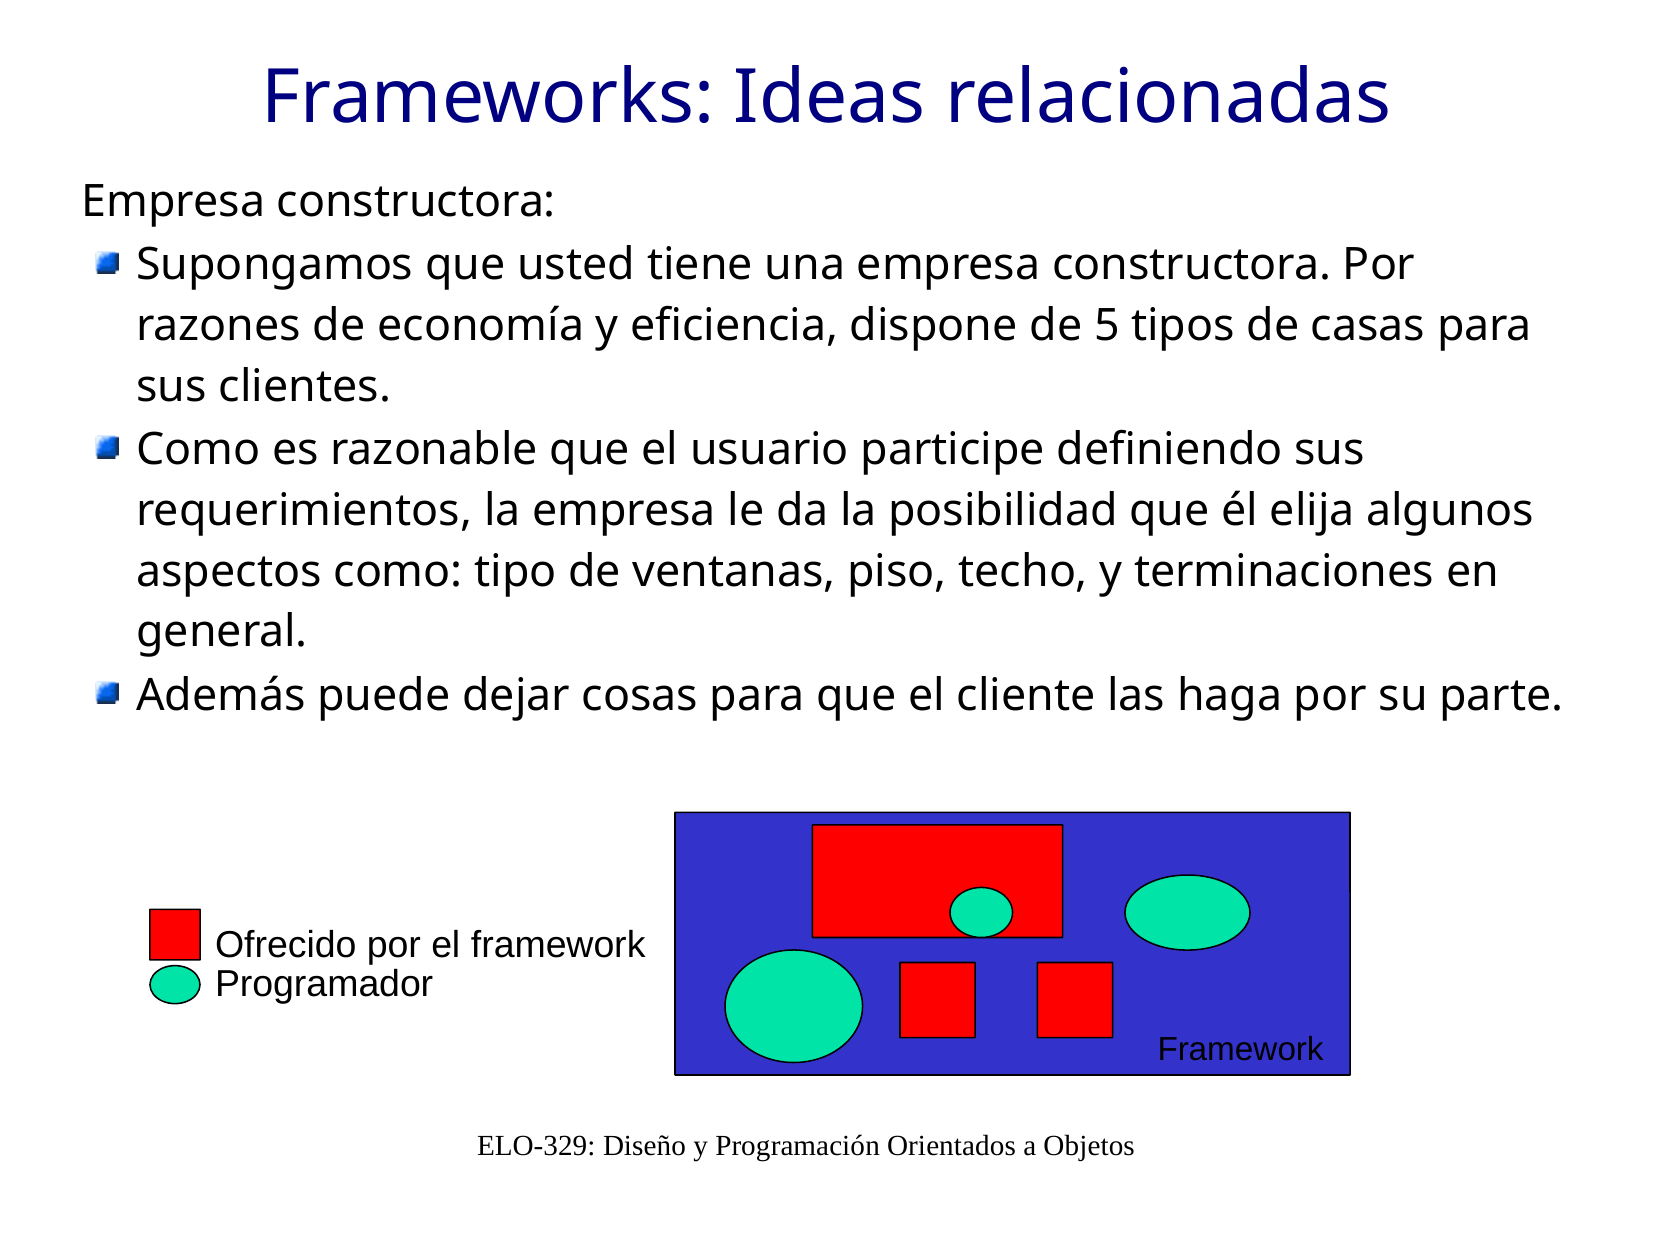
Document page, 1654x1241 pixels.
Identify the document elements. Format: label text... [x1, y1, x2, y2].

text_box Framework [1142, 1024, 1340, 1076]
text_box Ofrecido por el framework Programador [200, 918, 661, 1013]
title Frameworks: Ideas relacionadas [82, 43, 1571, 145]
text_box [149, 909, 201, 960]
text_box [675, 812, 1351, 1075]
list Empresa constructora: Supongamos que usted tiene una empresa constructora. Por razones de economía y eficiencia, dispone de 5 tipos de casas para sus clientes. Como es razonable que el usuario participe definiendo sus requerimientos, la empresa le da la posibilidad que él elija algunos aspectos como: tipo de ventanas, piso, techo, y terminaciones en general. Además puede dejar cosas para que el cliente las haga por su parte. [81, 169, 1571, 784]
